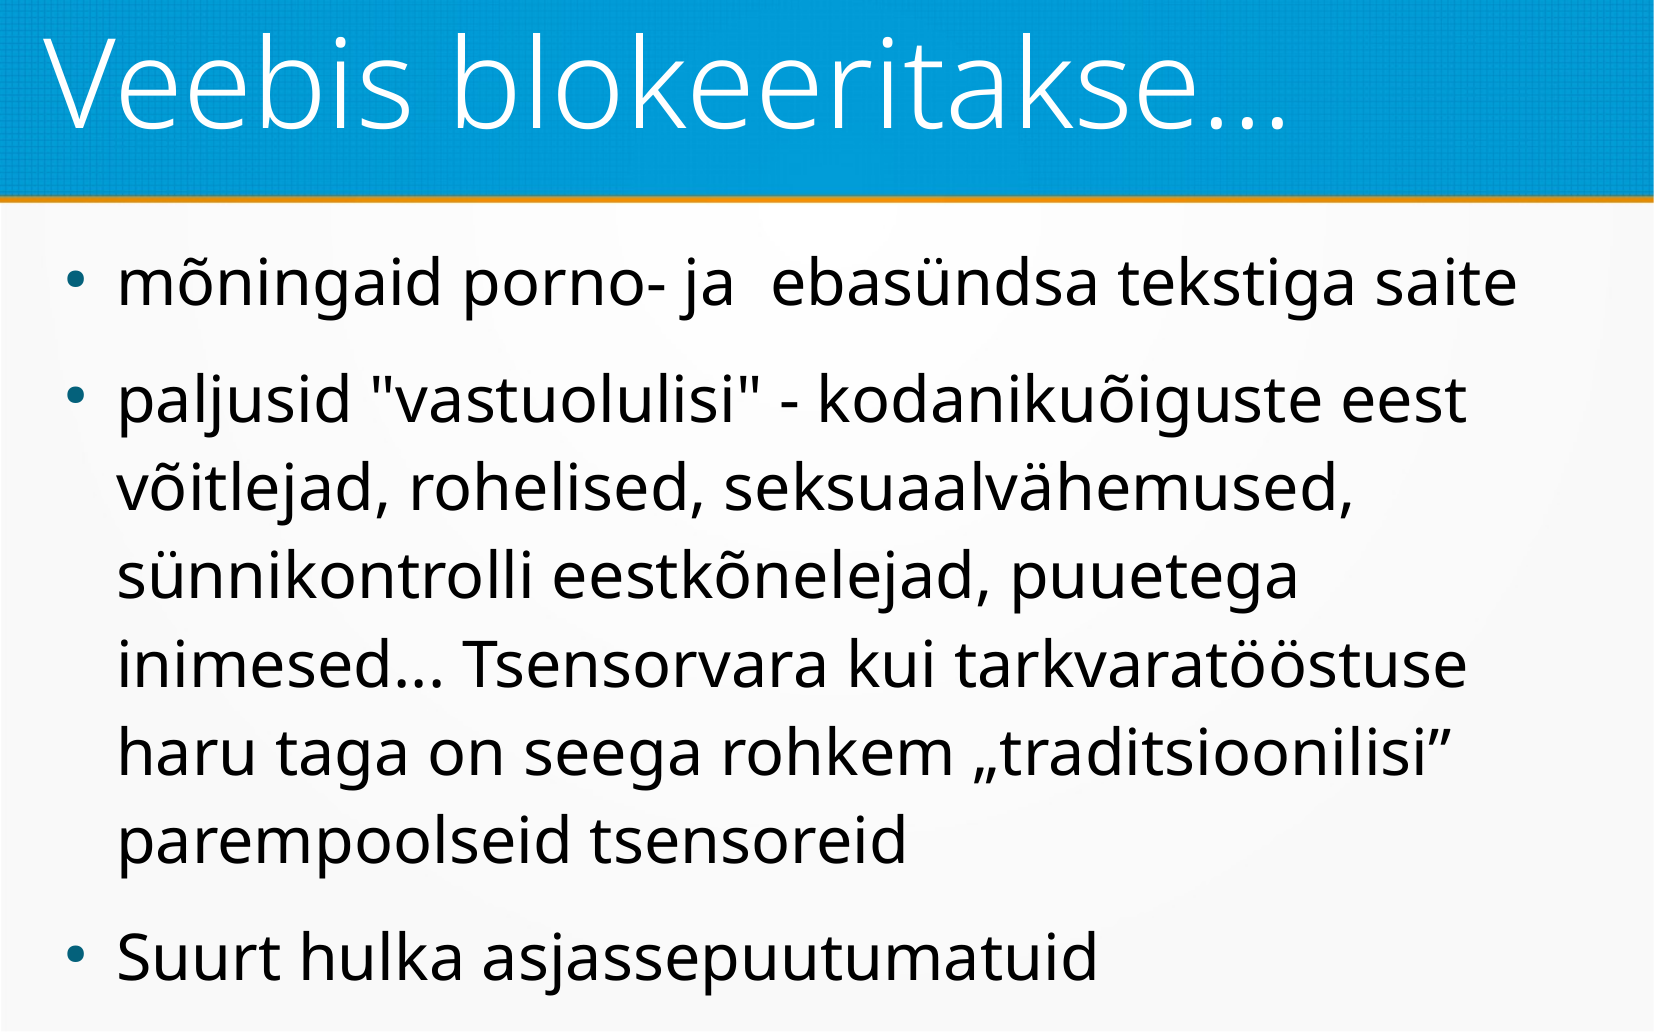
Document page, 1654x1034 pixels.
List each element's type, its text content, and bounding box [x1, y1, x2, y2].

picture [0, 195, 1654, 1034]
list mõningaid porno- ja ebasündsa tekstiga saite paljusid "vastuolulisi" - kodanikuõiguste eest võitlejad, rohelised, seksuaalvähemused, sünnikontrolli eestkõnelejad, puuetega inimesed... Tsensorvara kui tarkvaratööstuse haru taga on seega rohkem „traditsioonilisi” parempoolseid tsensoreid Suurt hulka asjassepuutumatuid [47, 236, 1607, 1002]
title Veebis blokeeritakse... [43, 0, 1619, 166]
